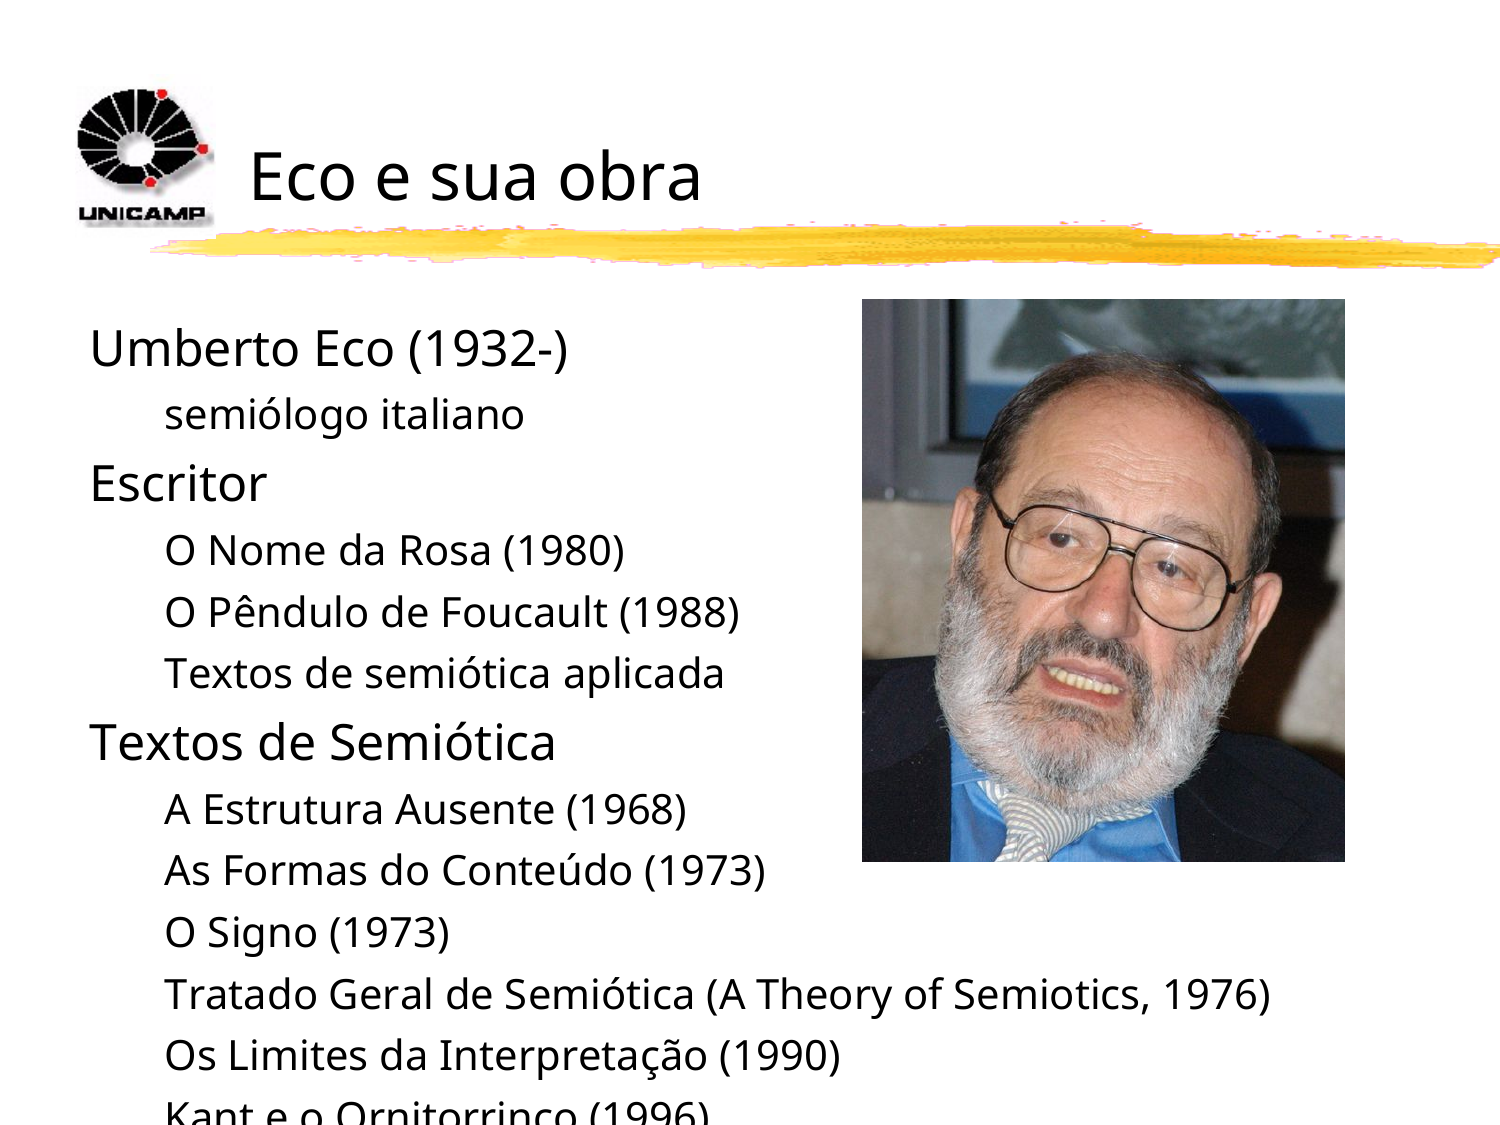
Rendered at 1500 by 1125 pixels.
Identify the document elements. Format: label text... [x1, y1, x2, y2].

title Eco e sua obra [233, 37, 1434, 225]
picture [75, 74, 1500, 279]
list Umberto Eco (1932-) semiólogo italiano Escritor O Nome da Rosa (1980) O Pêndulo de Foucault (1988) Textos de semiótica aplicada Textos de Semiótica A Estrutura Ausente (1968) As Formas do Conteúdo (1973) O Signo (1973) Tratado Geral de Semiótica (A Theory of Semiotics, 1976) Os Limites da Interpretação (1990) Kant e o Ornitorrinco (1996) [74, 309, 1417, 1028]
picture [862, 299, 1345, 862]
